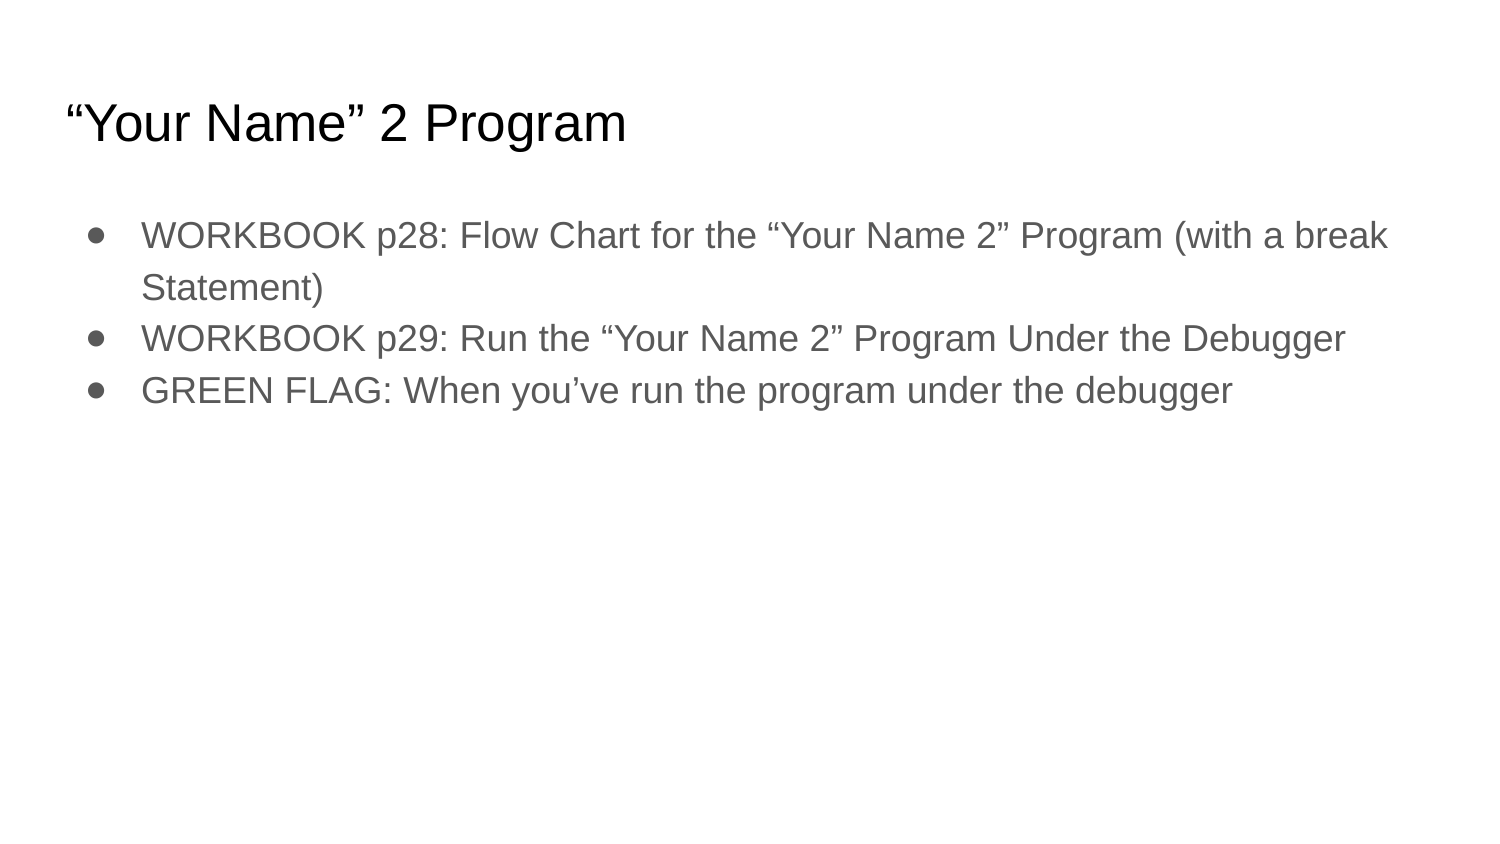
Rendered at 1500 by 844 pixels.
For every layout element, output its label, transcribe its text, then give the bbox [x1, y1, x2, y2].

list WORKBOOK p28: Flow Chart for the “Your Name 2” Program (with a break Statement) WORKBOOK p29: Run the “Your Name 2” Program Under the Debugger GREEN FLAG: When you’ve run the program under the debugger [51, 189, 1449, 750]
title “Your Name” 2 Program [51, 72, 1449, 167]
